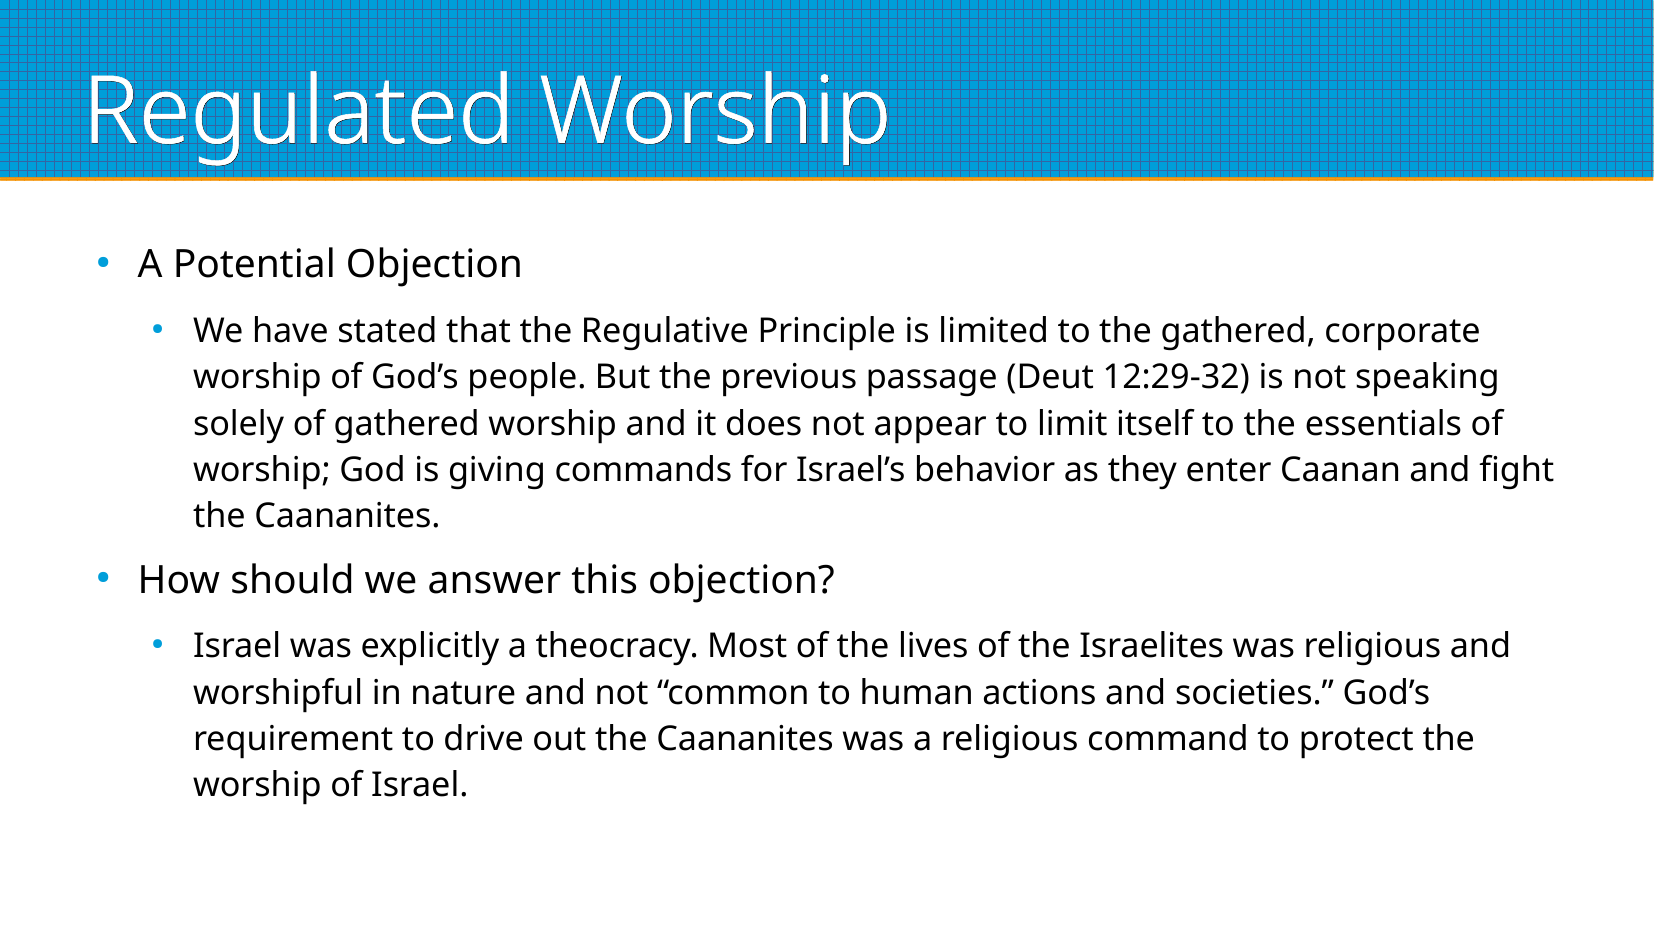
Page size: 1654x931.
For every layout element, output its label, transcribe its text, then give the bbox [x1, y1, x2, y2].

title Regulated Worship [82, 14, 1571, 171]
list A Potential Objection We have stated that the Regulative Principle is limited to the gathered, corporate worship of God’s people. But the previous passage (Deut 12:29-32) is not speaking solely of gathered worship and it does not appear to limit itself to the essentials of worship; God is giving commands for Israel’s behavior as they enter Caanan and fight the Caananites. How should we answer this objection? Israel was explicitly a theocracy. Most of the lives of the Israelites was religious and worshipful in nature and not “common to human actions and societies.” God’s requirement to drive out the Caananites was a religious command to protect the worship of Israel. [82, 236, 1563, 811]
